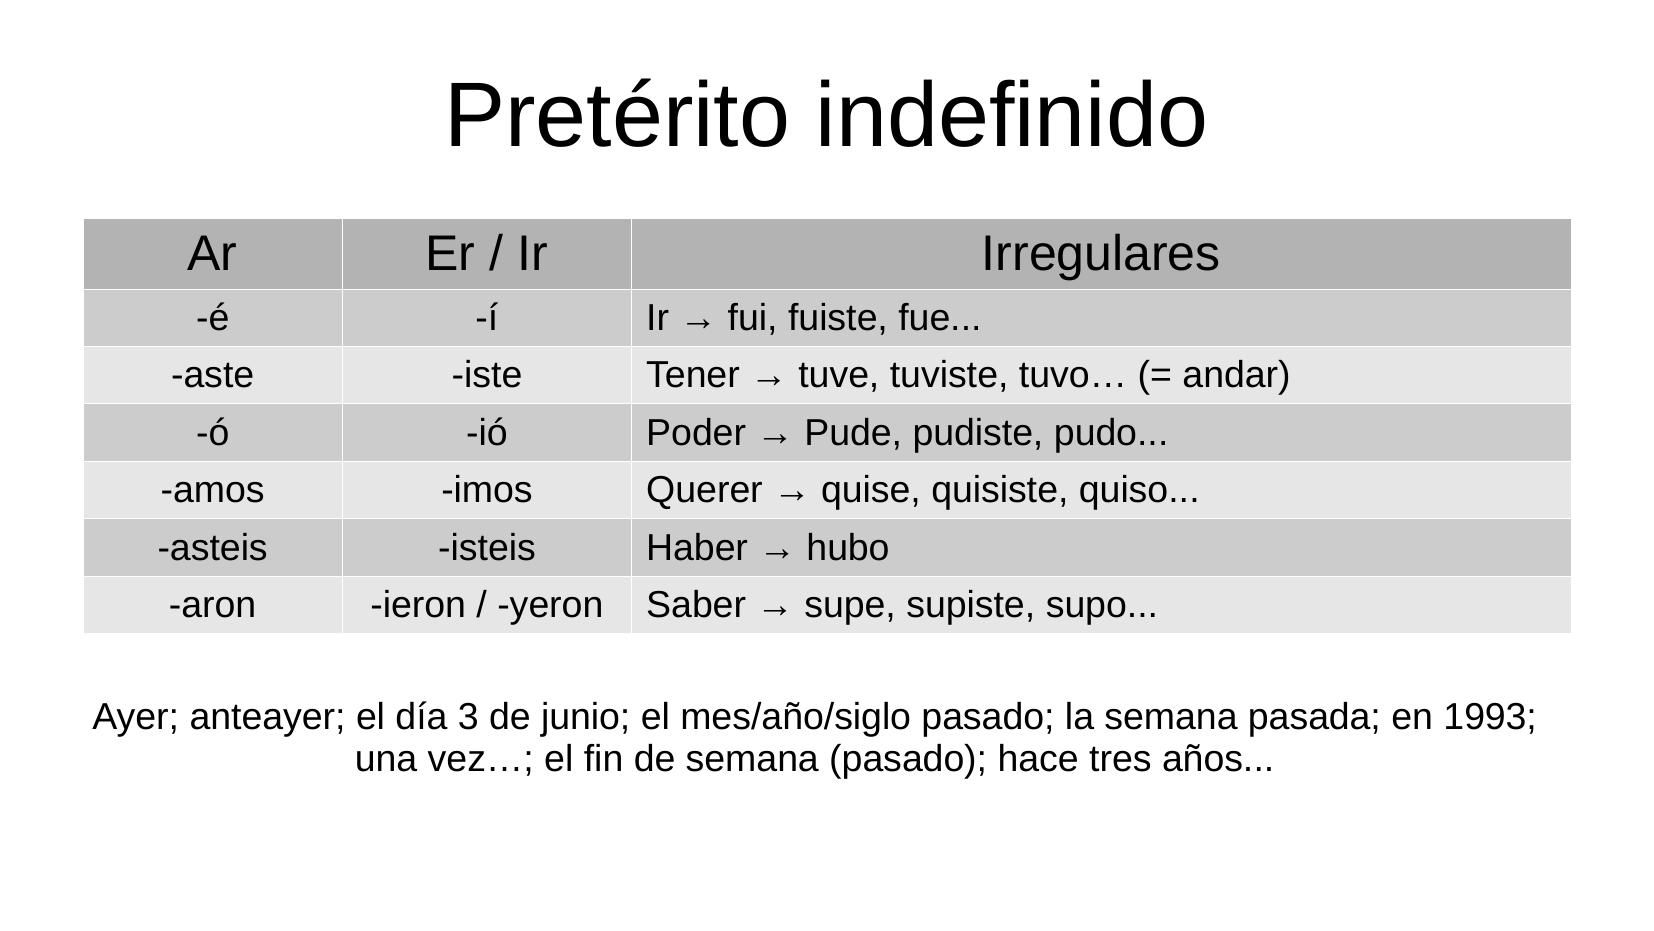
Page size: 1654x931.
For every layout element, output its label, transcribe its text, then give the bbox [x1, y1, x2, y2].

table_cell -aste [84, 347, 342, 403]
table_cell Saber → supe, supiste, supo... [632, 577, 1571, 633]
table_cell Poder → Pude, pudiste, pudo... [632, 404, 1571, 461]
table_cell Haber → hubo [632, 519, 1571, 576]
title Pretérito indefinido [82, 37, 1571, 193]
table_header Irregulares [632, 219, 1571, 289]
table_cell -í [343, 290, 631, 346]
table_cell -ió [343, 404, 631, 461]
table_cell -asteis [84, 519, 342, 576]
table_cell -aron [84, 577, 342, 633]
table_header Ar [84, 219, 342, 289]
table_cell -isteis [343, 519, 631, 576]
table_cell Ir → fui, fuiste, fue... [632, 290, 1571, 346]
table_header Er / Ir [343, 219, 631, 289]
table_cell -ieron / -yeron [343, 577, 631, 633]
table_cell -ó [84, 404, 342, 461]
table_cell -iste [343, 347, 631, 403]
title Ayer; anteayer; el día 3 de junio; el mes/año/siglo pasado; la semana pasada; en 1993; una vez…; el fin de semana (pasado); hace tres años... [70, 659, 1560, 815]
table_cell -amos [84, 462, 342, 518]
table_cell Tener → tuve, tuviste, tuvo… (= andar) [632, 347, 1571, 403]
table_cell Querer → quise, quisiste, quiso... [632, 462, 1571, 518]
table_cell -é [84, 290, 342, 346]
table_cell -imos [343, 462, 631, 518]
